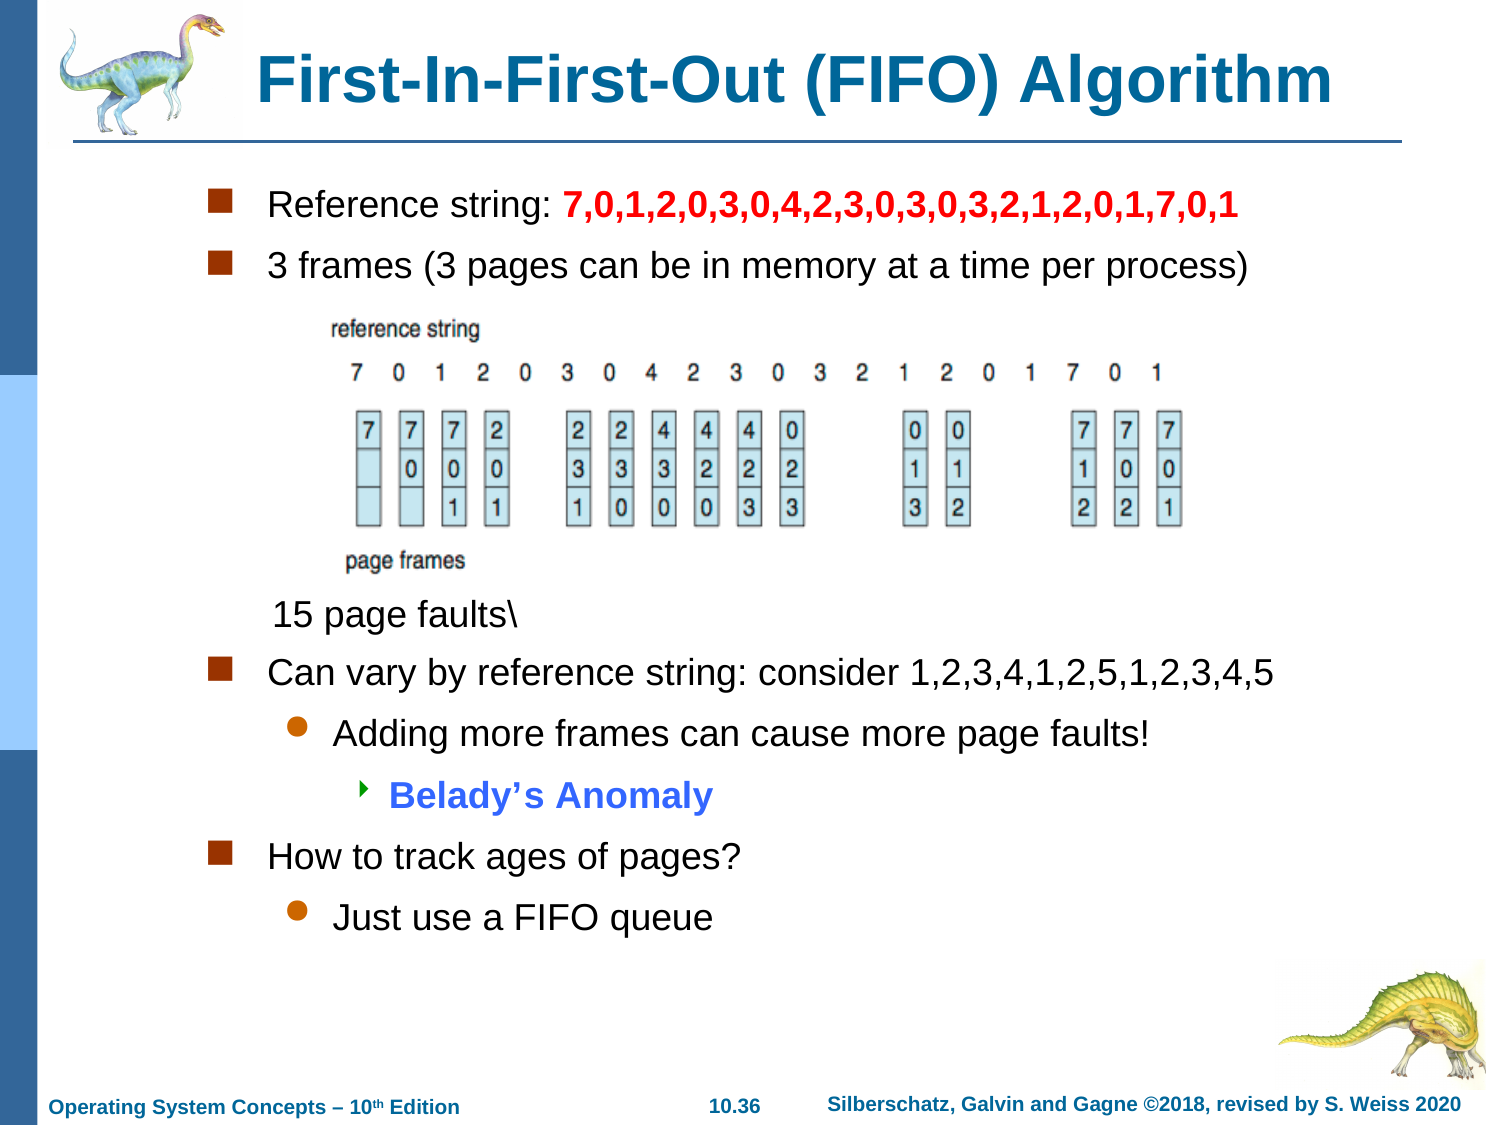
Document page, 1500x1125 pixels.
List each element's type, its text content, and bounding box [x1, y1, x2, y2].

title First-In-First-Out (FIFO) Algorithm [154, 28, 1438, 124]
picture [325, 304, 1200, 583]
text_box 15 page faults\ [257, 581, 533, 643]
picture [1391, 959, 1486, 1090]
list Reference string: 7,0,1,2,0,3,0,4,2,3,0,3,0,3,2,1,2,0,1,7,0,1 3 frames (3 pages can be in memory at a time per process) Can vary by reference string: consider 1,2,3,4,1,2,5,1,2,3,4,5 Adding more frames can cause more page faults! Belady’s Anomaly How to track ages of pages? Just use a FIFO queue [195, 172, 1391, 1118]
picture [46, 0, 243, 149]
